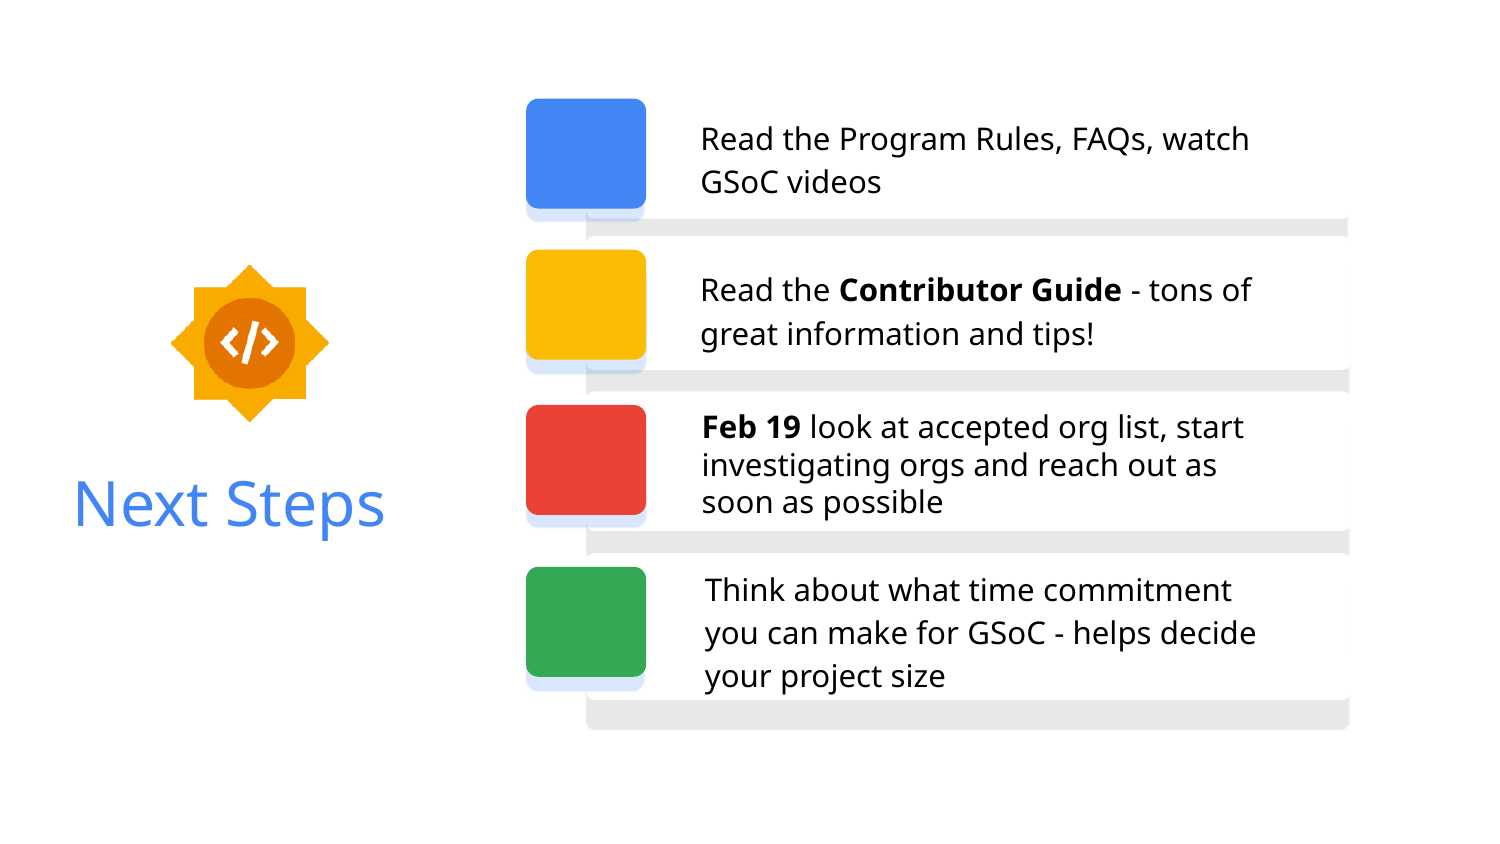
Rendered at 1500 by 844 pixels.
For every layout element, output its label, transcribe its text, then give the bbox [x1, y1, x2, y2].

text_box Feb 19 look at accepted org list, start investigating orgs and reach out as soon as possible [656, 398, 1315, 530]
text_box Read the Program Rules, FAQs, watch GSoC videos [655, 104, 1314, 210]
title Next Steps [57, 449, 459, 571]
text_box [526, 553, 1351, 701]
text_box [526, 84, 1351, 219]
text_box Read the Contributor Guide - tons of great information and tips! [655, 255, 1314, 361]
picture [167, 261, 332, 425]
text_box [526, 235, 1351, 370]
text_box [526, 391, 1351, 532]
text_box Think about what time commitment you can make for GSoC - helps decide your project size [659, 555, 1318, 762]
